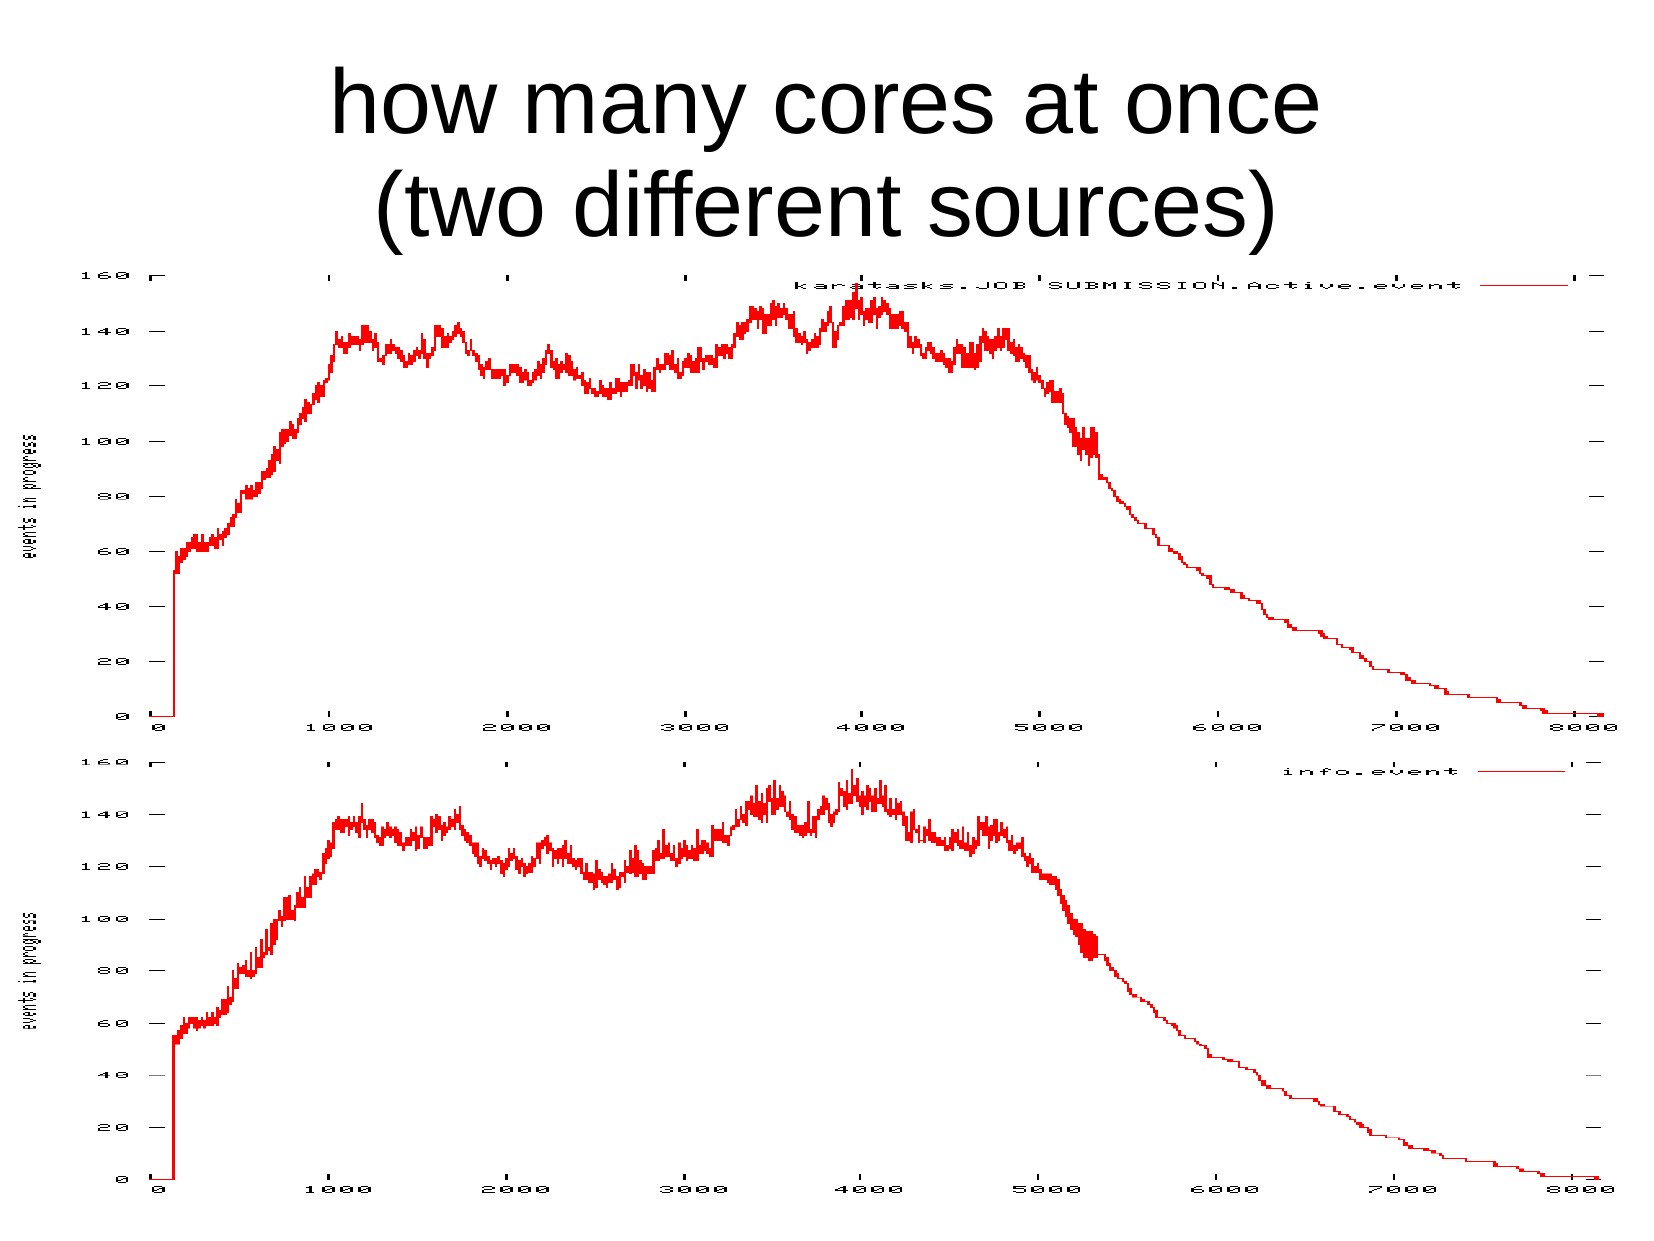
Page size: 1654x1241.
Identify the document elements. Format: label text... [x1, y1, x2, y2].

title how many cores at once (two different sources) [82, 47, 1571, 259]
picture [0, 262, 1654, 738]
picture [0, 749, 1651, 1201]
